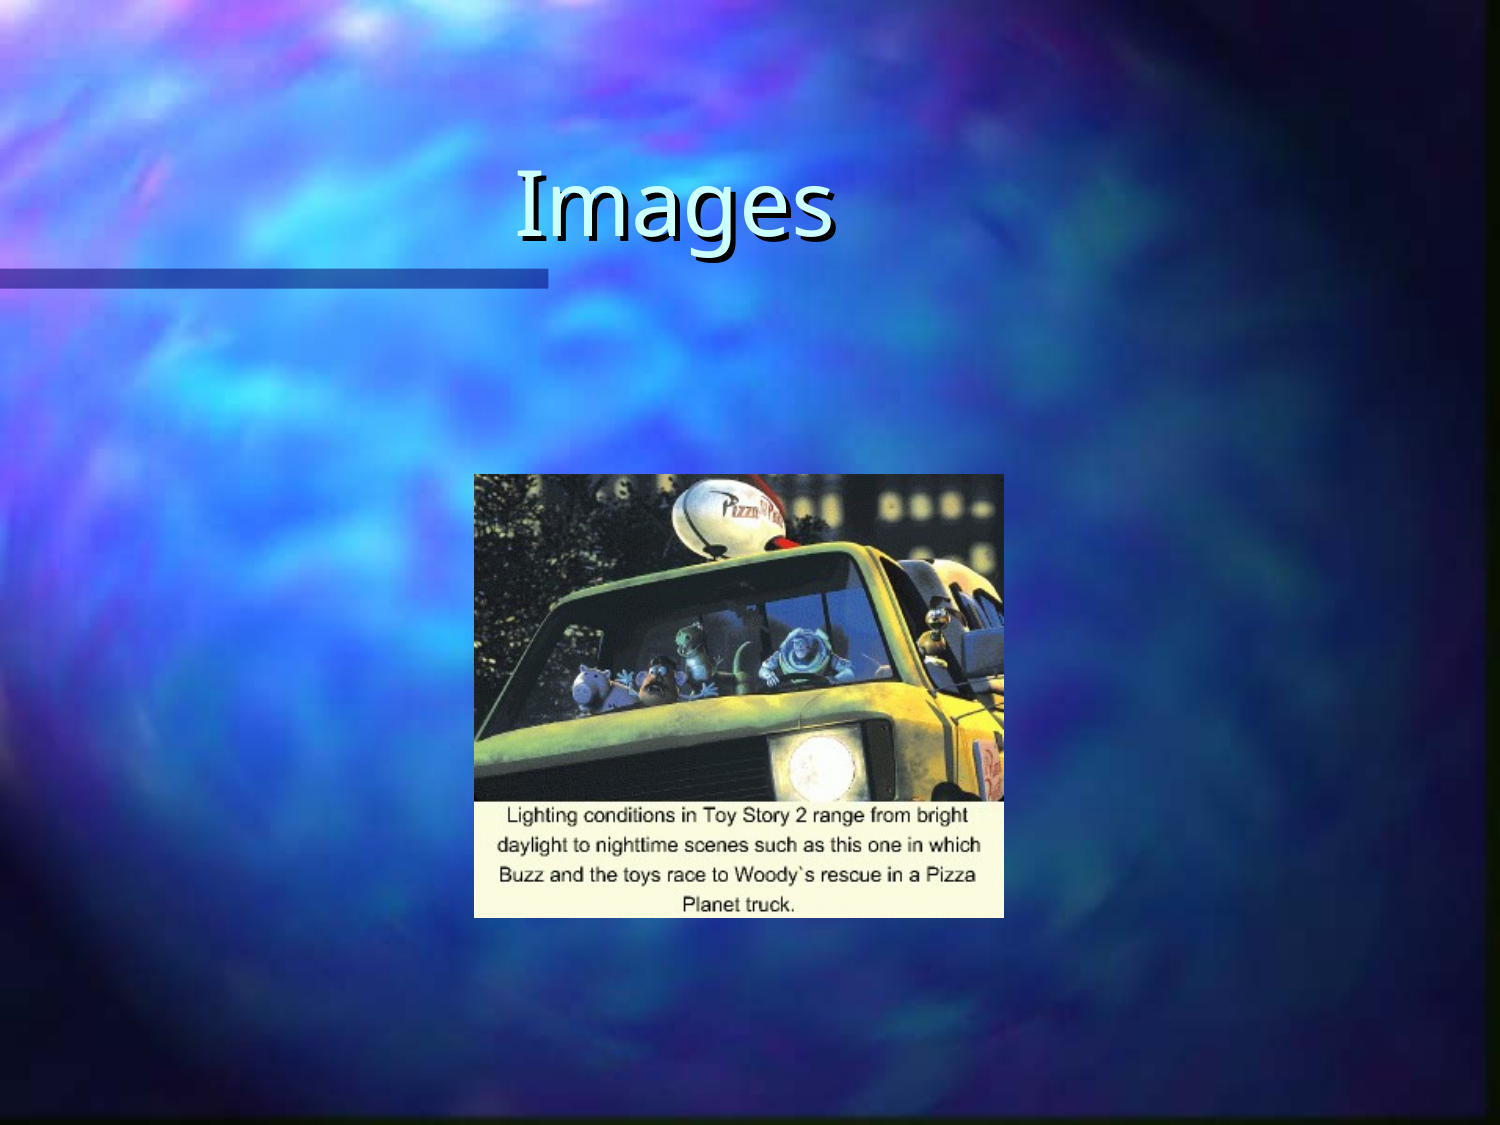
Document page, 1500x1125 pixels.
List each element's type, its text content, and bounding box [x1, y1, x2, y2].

picture [0, 0, 1500, 1125]
title Images [37, 74, 1313, 263]
